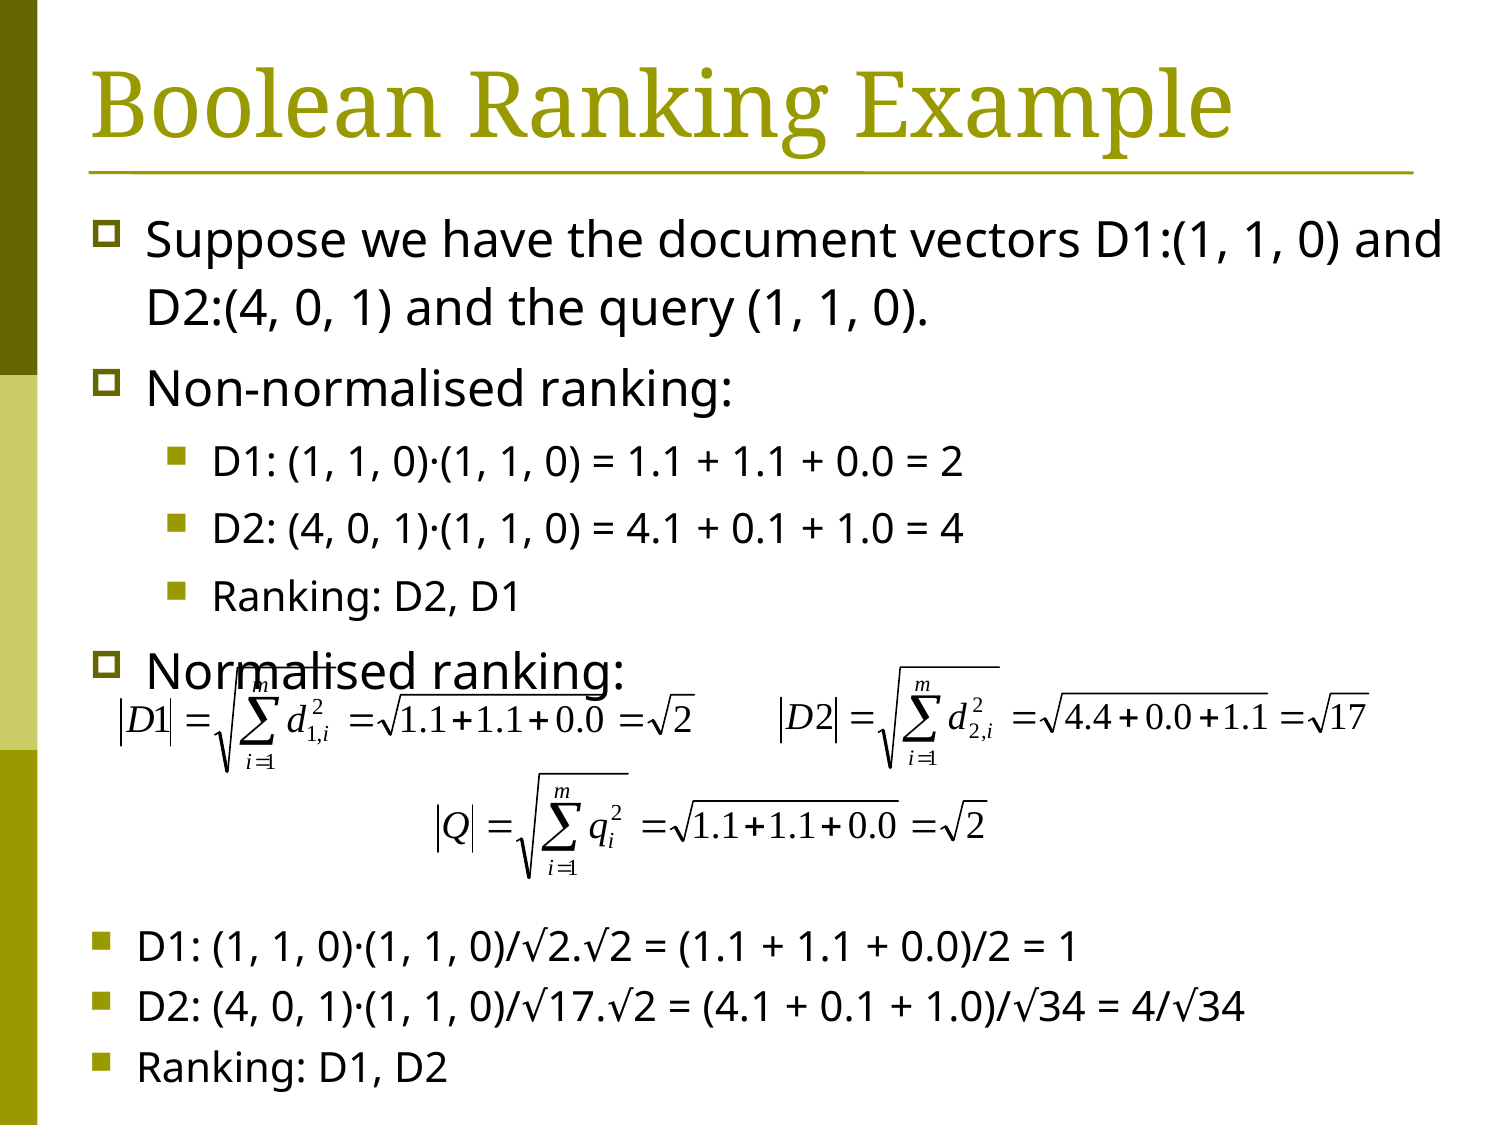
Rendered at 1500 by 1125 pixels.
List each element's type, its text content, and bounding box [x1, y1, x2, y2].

list Suppose we have the document vectors D1:(1, 1, 0) and D2:(4, 0, 1) and the query (1, 1, 0). Non-normalised ranking: D1: (1, 1, 0)·(1, 1, 0) = 1.1 + 1.1 + 0.0 = 2 D2: (4, 0, 1)·(1, 1, 0) = 4.1 + 0.1 + 1.0 = 4 Ranking: D2, D1 Normalised ranking: [75, 196, 1471, 799]
text_box D1: (1, 1, 0)·(1, 1, 0)/√2.√2 = (1.1 + 1.1 + 0.0)/2 = 1 D2: (4, 0, 1)·(1, 1, 0)/√17.√2 = (4.1 + 0.1 + 1.0)/√34 = 4/√34 Ranking: D1, D2 [0, 912, 1500, 1125]
title Boolean Ranking Example [75, 45, 1426, 173]
chart [113, 657, 1377, 888]
